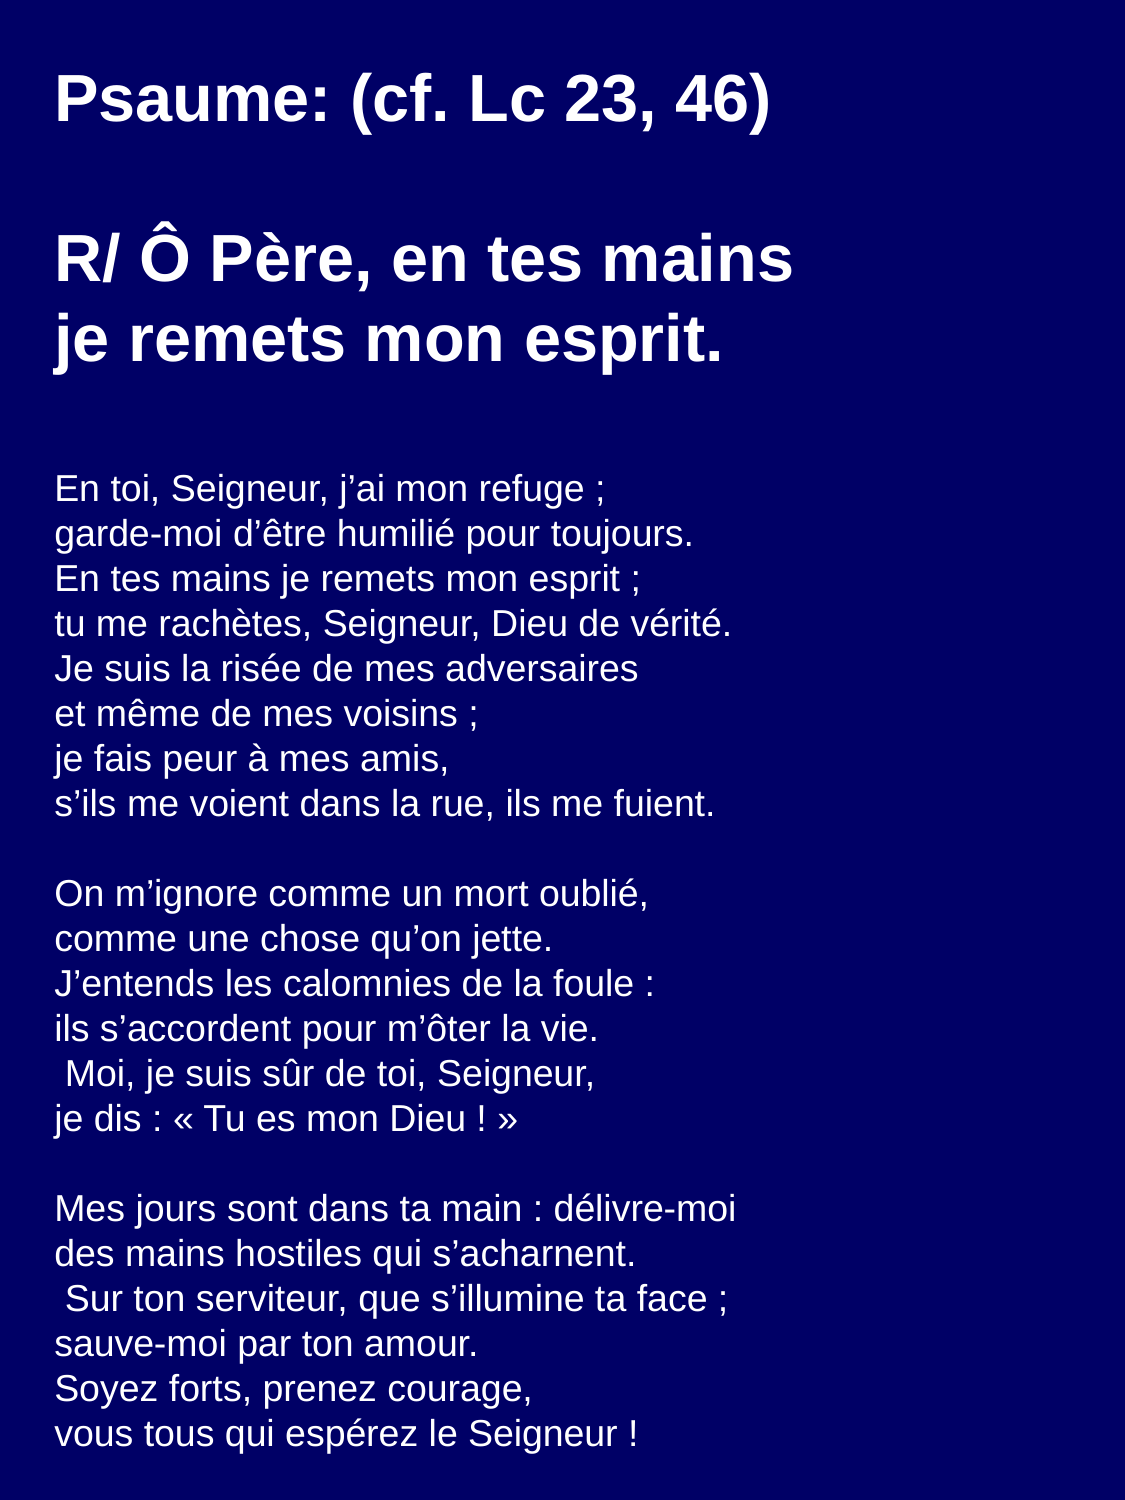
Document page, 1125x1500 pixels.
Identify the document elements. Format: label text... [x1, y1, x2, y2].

text_box Psaume: (cf. Lc 23, 46) R/ Ô Père, en tes mains je remets mon esprit. En toi, Seigneur, j’ai mon refuge ; garde-moi d’être humilié pour toujours. En tes mains je remets mon esprit ; tu me rachètes, Seigneur, Dieu de vérité. Je suis la risée de mes adversaires et même de mes voisins ; je fais peur à mes amis, s’ils me voient dans la rue, ils me fuient. On m’ignore comme un mort oublié, comme une chose qu’on jette. J’entends les calomnies de la foule : ils s’accordent pour m’ôter la vie. Moi, je suis sûr de toi, Seigneur, je dis : « Tu es mon Dieu ! » Mes jours sont dans ta main : délivre-moi des mains hostiles qui s’acharnent. Sur ton serviteur, que s’illumine ta face ; sauve-moi par ton amour. Soyez forts, prenez courage, vous tous qui espérez le Seigneur ! [39, 47, 1125, 1428]
